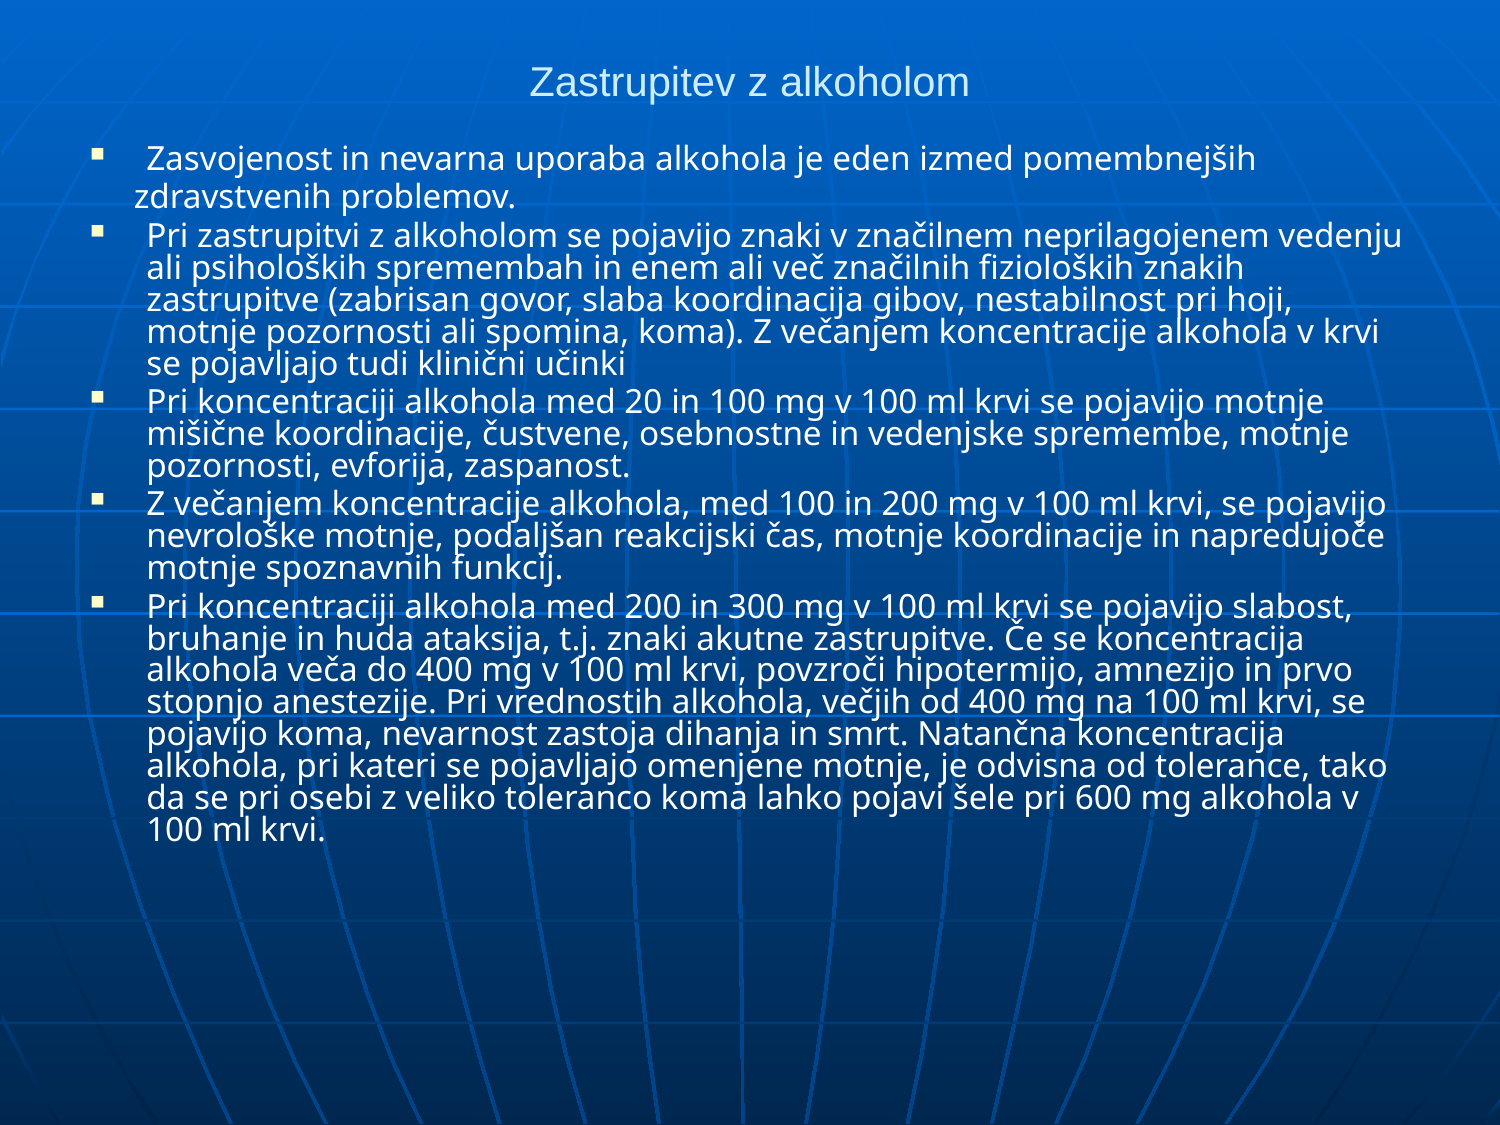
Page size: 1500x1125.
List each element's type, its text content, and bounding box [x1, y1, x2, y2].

list Zasvojenost in nevarna uporaba alkohola je eden izmed pomembnejših zdravstvenih problemov. Pri zastrupitvi z alkoholom se pojavijo znaki v značilnem neprilagojenem vedenju ali psiholoških spremembah in enem ali več značilnih fizioloških znakih zastrupitve (zabrisan govor, slaba koordinacija gibov, nestabilnost pri hoji, motnje pozornosti ali spomina, koma). Z večanjem koncentracije alkohola v krvi se pojavljajo tudi klinični učinki Pri koncentraciji alkohola med 20 in 100 mg v 100 ml krvi se pojavijo motnje mišične koordinacije, čustvene, osebnostne in vedenjske spremembe, motnje pozornosti, evforija, zaspanost. Z večanjem koncentracije alkohola, med 100 in 200 mg v 100 ml krvi, se pojavijo nevrološke motnje, podaljšan reakcijski čas, motnje koordinacije in napredujoče motnje spoznavnih funkcij. Pri koncentraciji alkohola med 200 in 300 mg v 100 ml krvi se pojavijo slabost, bruhanje in huda ataksija, t.j. znaki akutne zastrupitve. Če se koncentracija alkohola veča do 400 mg v 100 ml krvi, povzroči hipotermijo, amnezijo in prvo stopnjo anestezije. Pri vrednostih alkohola, večjih od 400 mg na 100 ml krvi, se pojavijo koma, nevarnost zastoja dihanja in smrt. Natančna koncentracija alkohola, pri kateri se pojavljajo omenjene motnje, je odvisna od tolerance, tako da se pri osebi z veliko toleranco koma lahko pojavi šele pri 600 mg alkohola v 100 ml krvi. [75, 137, 1425, 1005]
title Zastrupitev z alkoholom [75, 45, 1425, 114]
